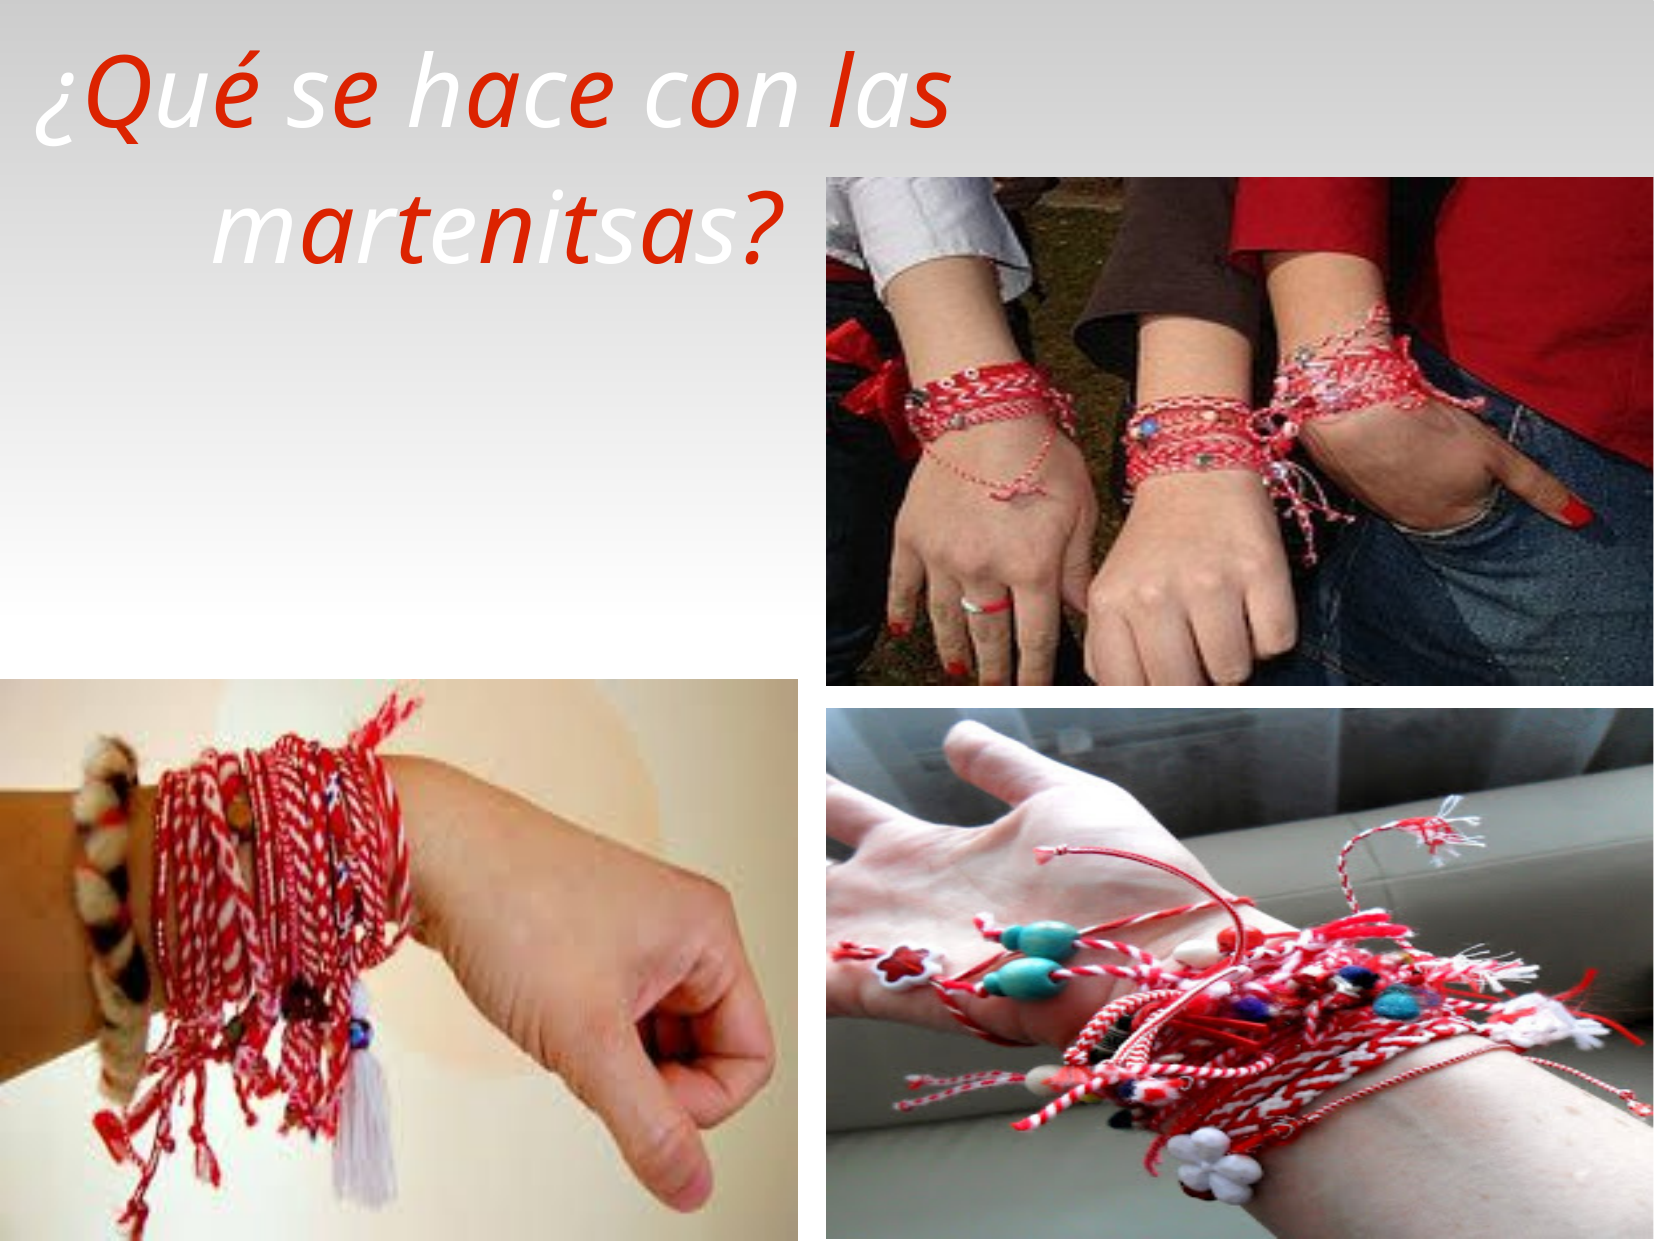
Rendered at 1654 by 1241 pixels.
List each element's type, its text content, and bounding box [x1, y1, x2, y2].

subtitle ¿Qué se hace con las martenitsas? [0, 0, 1241, 680]
picture [0, 679, 798, 1241]
picture [826, 708, 1654, 1239]
picture [826, 177, 1654, 686]
